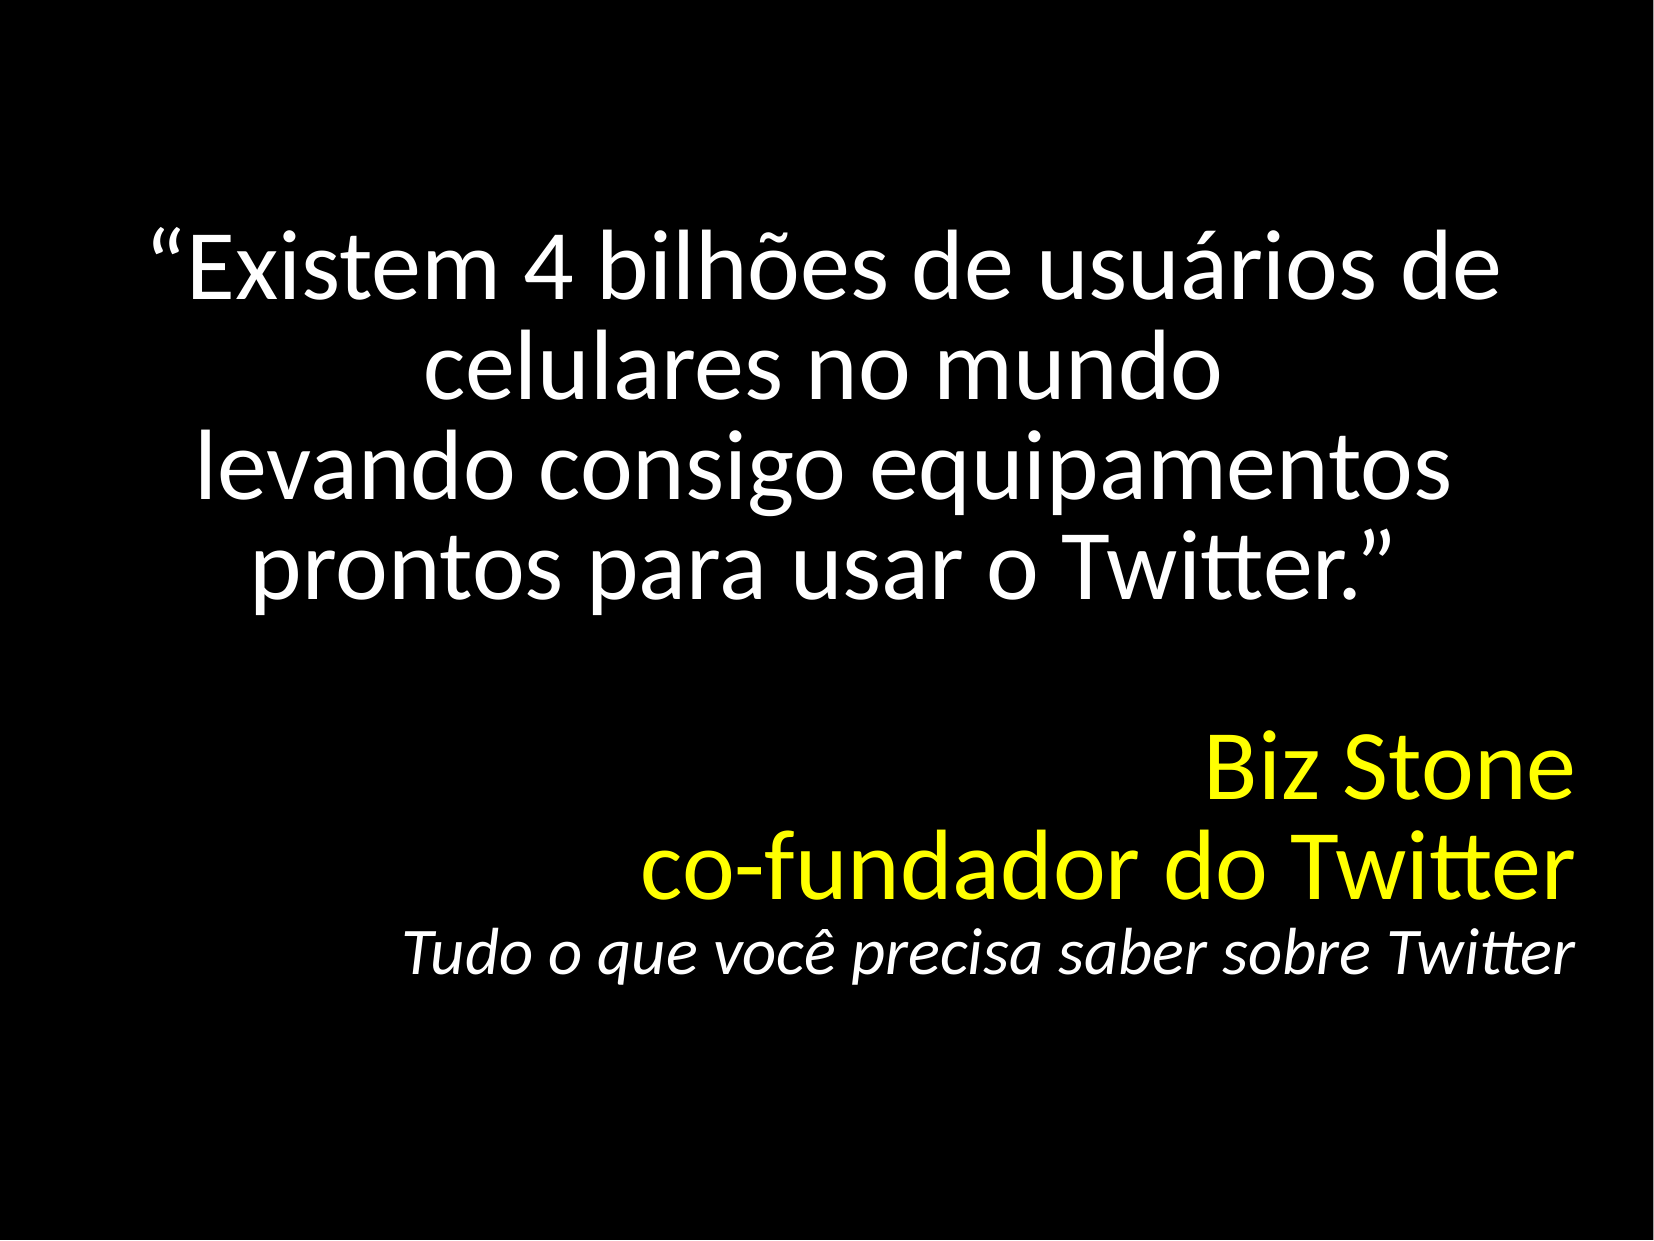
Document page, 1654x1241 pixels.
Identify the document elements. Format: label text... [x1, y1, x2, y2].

subtitle “Existem 4 bilhões de usuários de celulares no mundo levando consigo equipamentos prontos para usar o Twitter.” Biz Stone co-fundador do Twitter Tudo o que você precisa saber sobre Twitter [70, 53, 1577, 1162]
